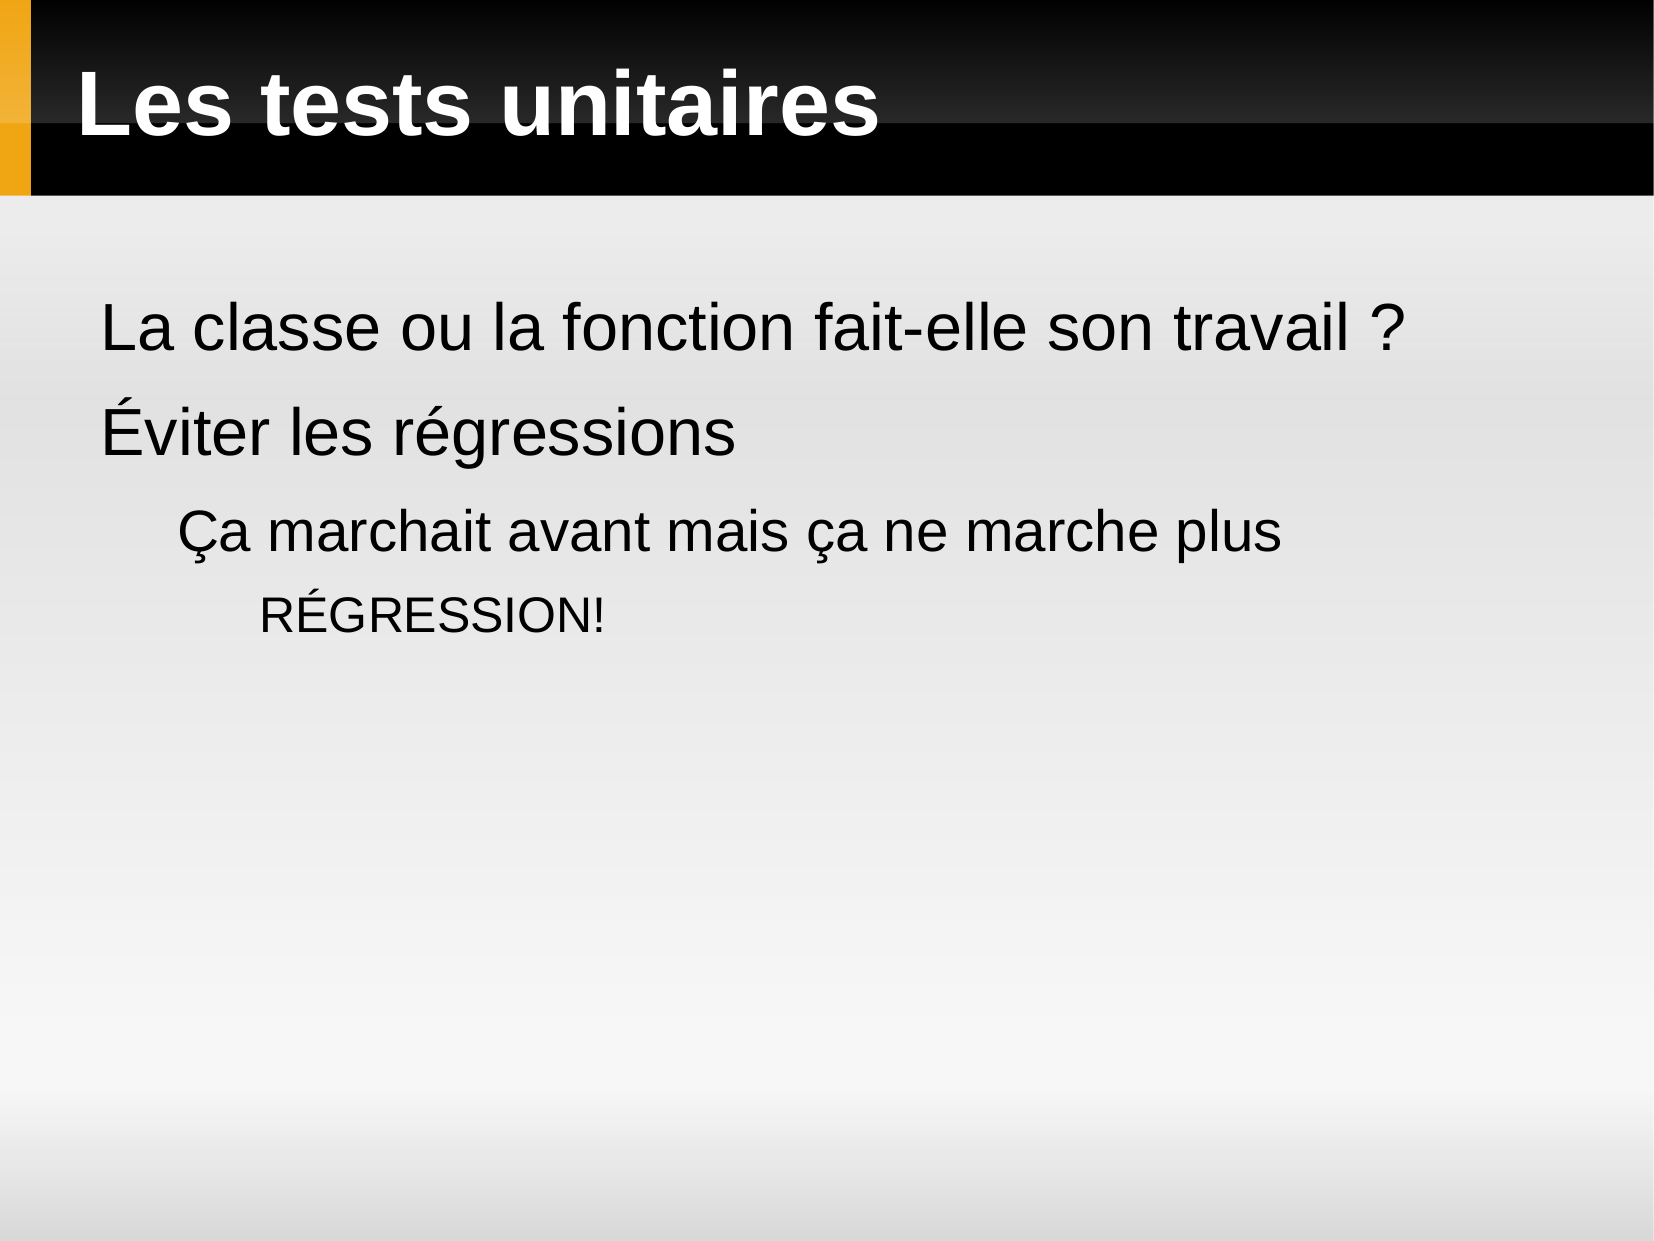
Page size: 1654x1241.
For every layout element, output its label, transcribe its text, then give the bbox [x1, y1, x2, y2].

title Les tests unitaires [76, 7, 1565, 200]
picture [0, 0, 1654, 1241]
list La classe ou la fonction fait-elle son travail ? Éviter les régressions Ça marchait avant mais ça ne marche plus RÉGRESSION! [82, 290, 1571, 1094]
